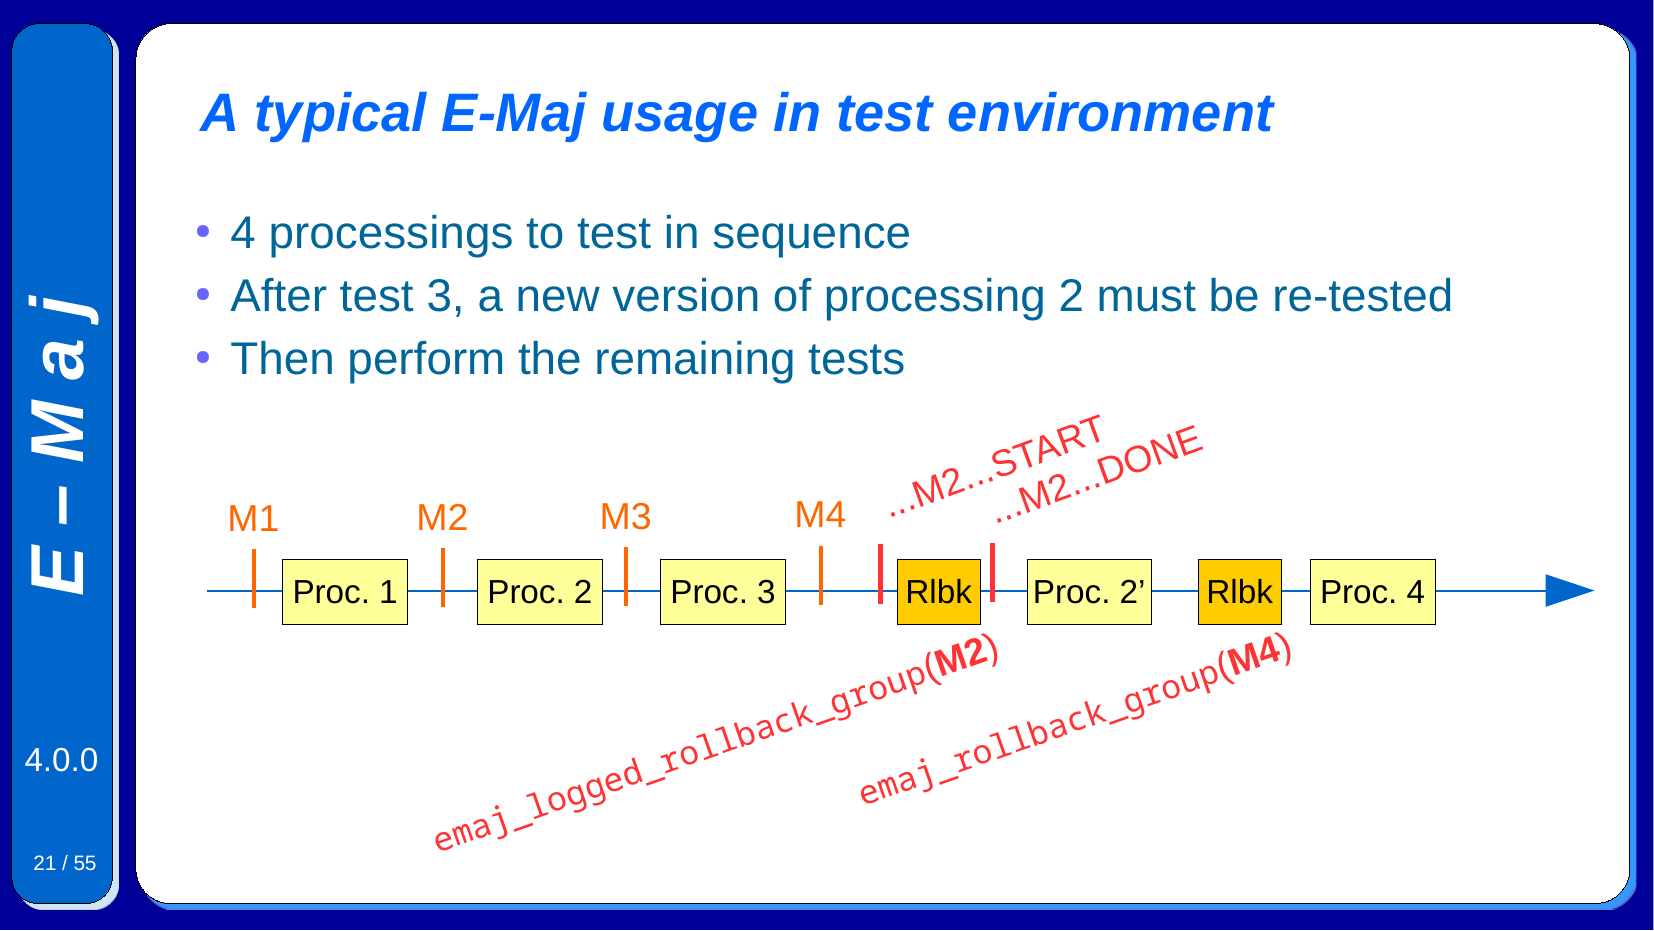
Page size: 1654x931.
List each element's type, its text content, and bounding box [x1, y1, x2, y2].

list 4 processings to test in sequence After test 3, a new version of processing 2 must be re-tested Then perform the remaining tests [177, 206, 1587, 385]
text_box M1 [212, 490, 295, 547]
text_box ...M2...DONE [967, 404, 1225, 545]
text_box M4 [779, 486, 862, 544]
text_box Proc. 2 [477, 559, 603, 625]
text_box M2 [401, 488, 484, 546]
title A typical E-Maj usage in test environment [200, 34, 1575, 191]
text_box emaj_rollback_group(M4) [834, 609, 1318, 837]
text_box Proc. 1 [282, 559, 408, 625]
text_box M3 [584, 487, 667, 545]
text_box Proc. 4 [1310, 559, 1436, 625]
text_box Proc. 2’ [1027, 559, 1152, 625]
text_box Rlbk [1198, 559, 1282, 625]
text_box emaj_logged_rollback_group(M2) [409, 610, 1025, 884]
text_box Rlbk [897, 559, 981, 625]
text_box Proc. 3 [660, 559, 786, 625]
text_box ...M2...START [860, 394, 1123, 539]
